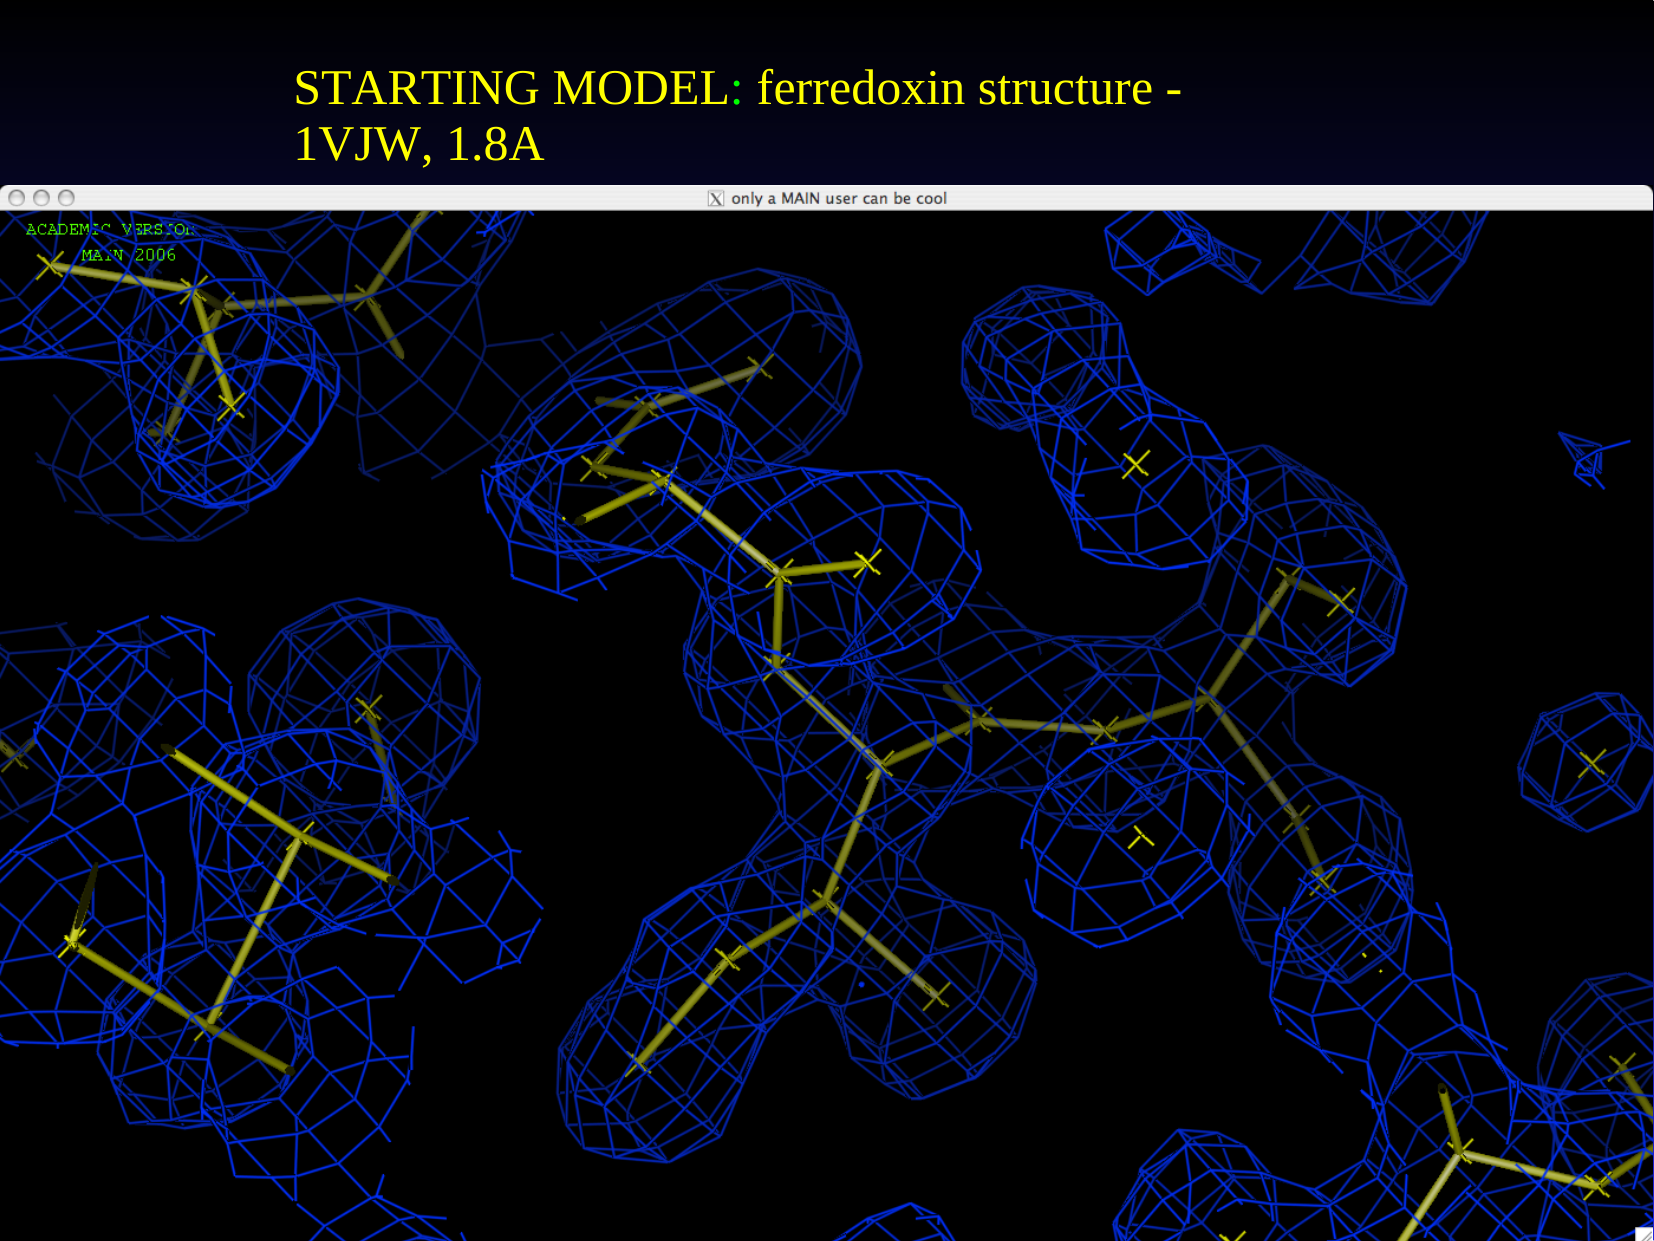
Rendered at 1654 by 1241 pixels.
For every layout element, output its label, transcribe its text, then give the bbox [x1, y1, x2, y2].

picture [0, 185, 1653, 1241]
text_box STARTING MODEL: ferredoxin structure -1VJW, 1.8A [278, 52, 1238, 177]
